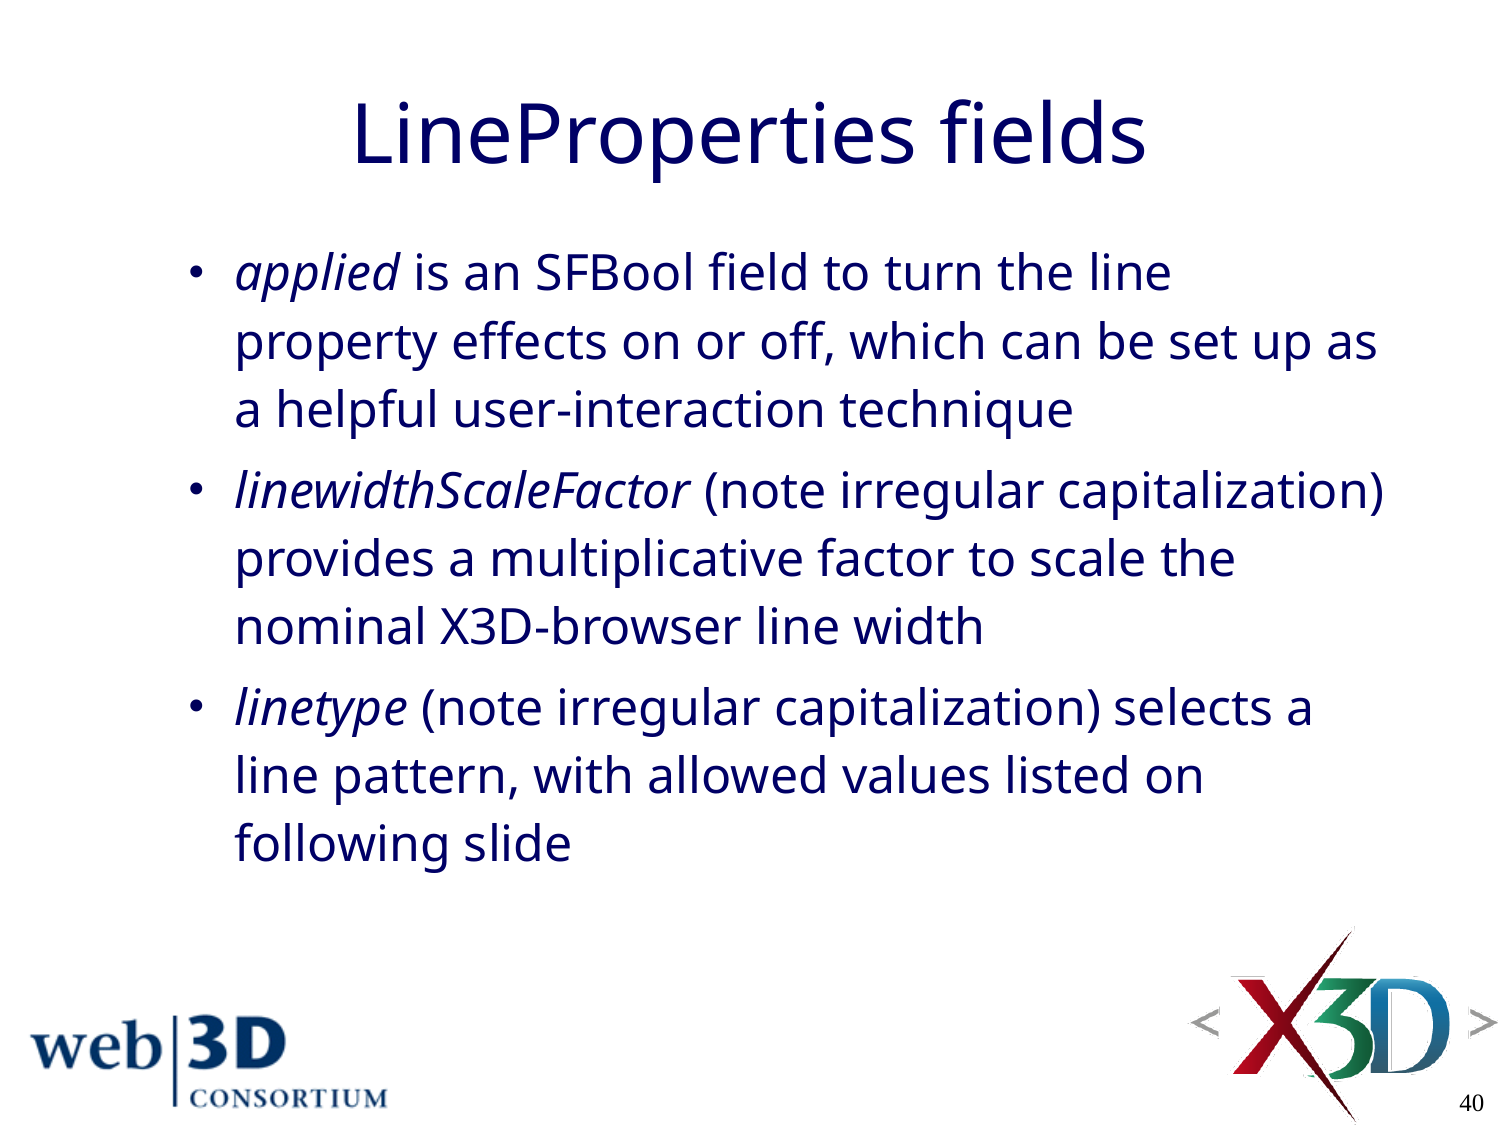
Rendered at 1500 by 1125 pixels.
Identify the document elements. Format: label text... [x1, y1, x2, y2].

picture [12, 998, 413, 1118]
title LineProperties fields [112, 37, 1388, 225]
picture [1187, 926, 1500, 1125]
list applied is an SFBool field to turn the line property effects on or off, which can be set up as a helpful user-interaction technique linewidthScaleFactor (note irregular capitalization) provides a multiplicative factor to scale the nominal X3D-browser line width linetype (note irregular capitalization) selects a line pattern, with allowed values listed on following slide [112, 237, 1388, 1000]
